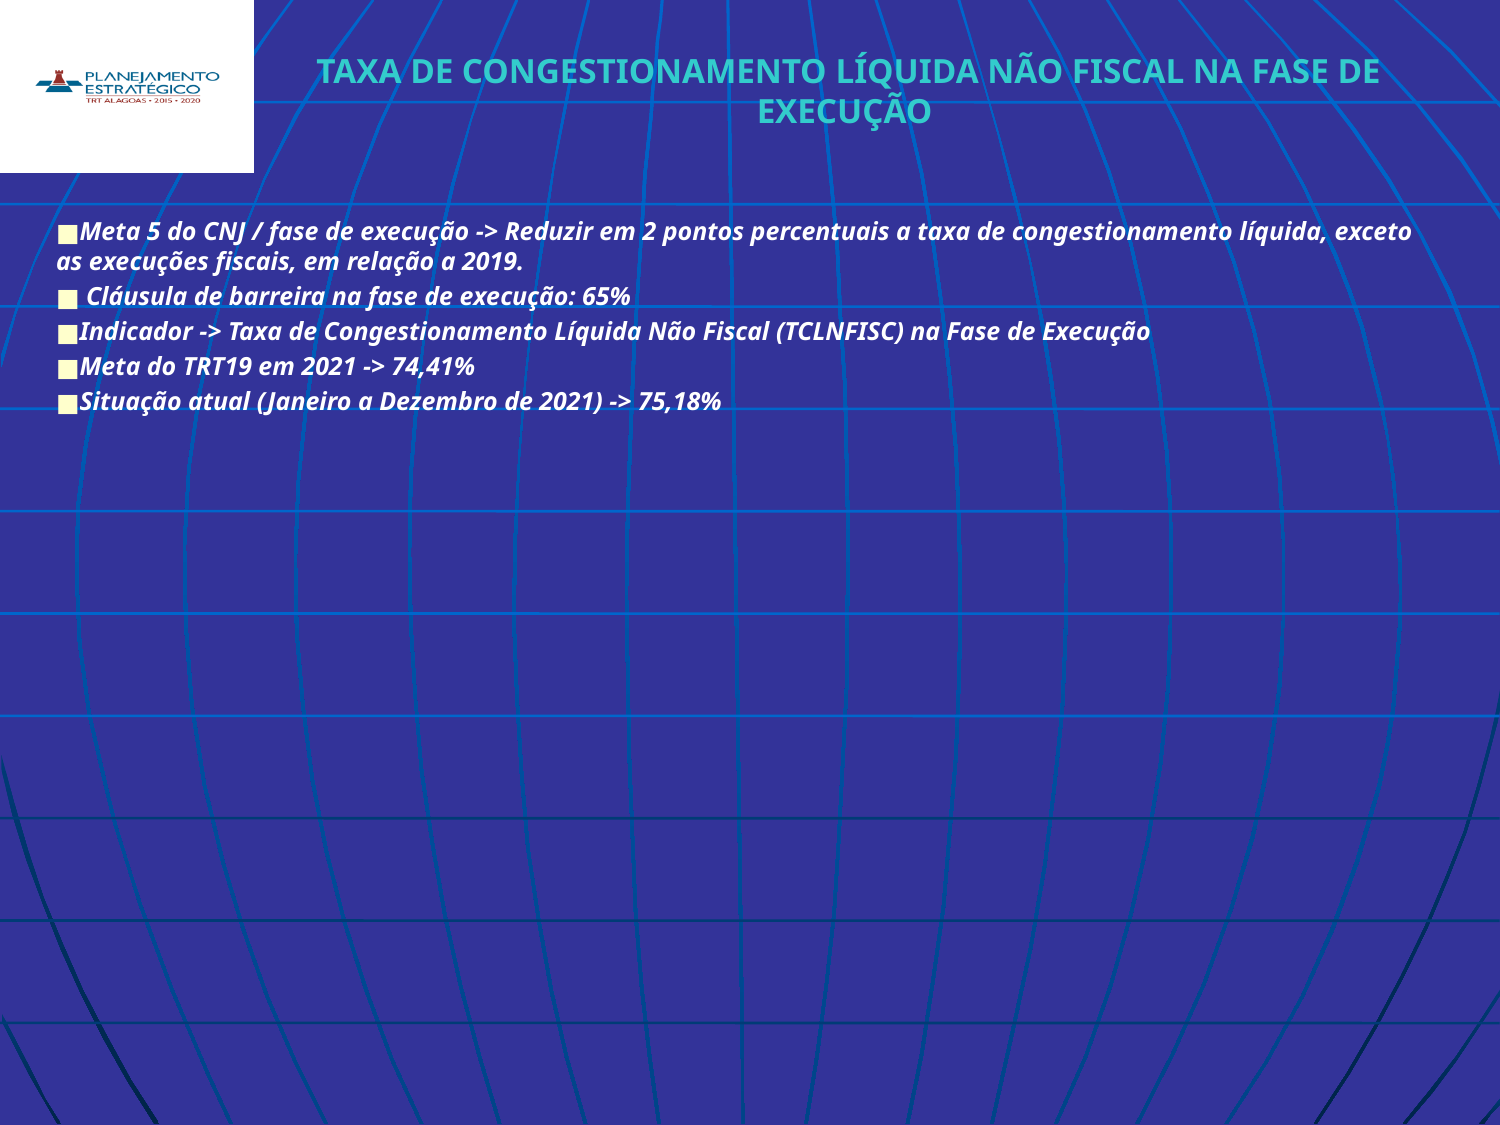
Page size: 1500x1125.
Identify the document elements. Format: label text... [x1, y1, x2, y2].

text_box Meta 5 do CNJ / fase de execução -> Reduzir em 2 pontos percentuais a taxa de congestionamento líquida, exceto as execuções fiscais, em relação a 2019. Cláusula de barreira na fase de execução: 65% Indicador -> Taxa de Congestionamento Líquida Não Fiscal (TCLNFISC) na Fase de Execução Meta do TRT19 em 2021 -> 74,41% Situação atual (Janeiro a Dezembro de 2021) -> 75,18% [41, 207, 1447, 457]
text_box TAXA DE CONGESTIONAMENTO LÍQUIDA NÃO FISCAL NA FASE DE EXECUÇÃO [254, 42, 1448, 138]
picture [0, 0, 254, 173]
